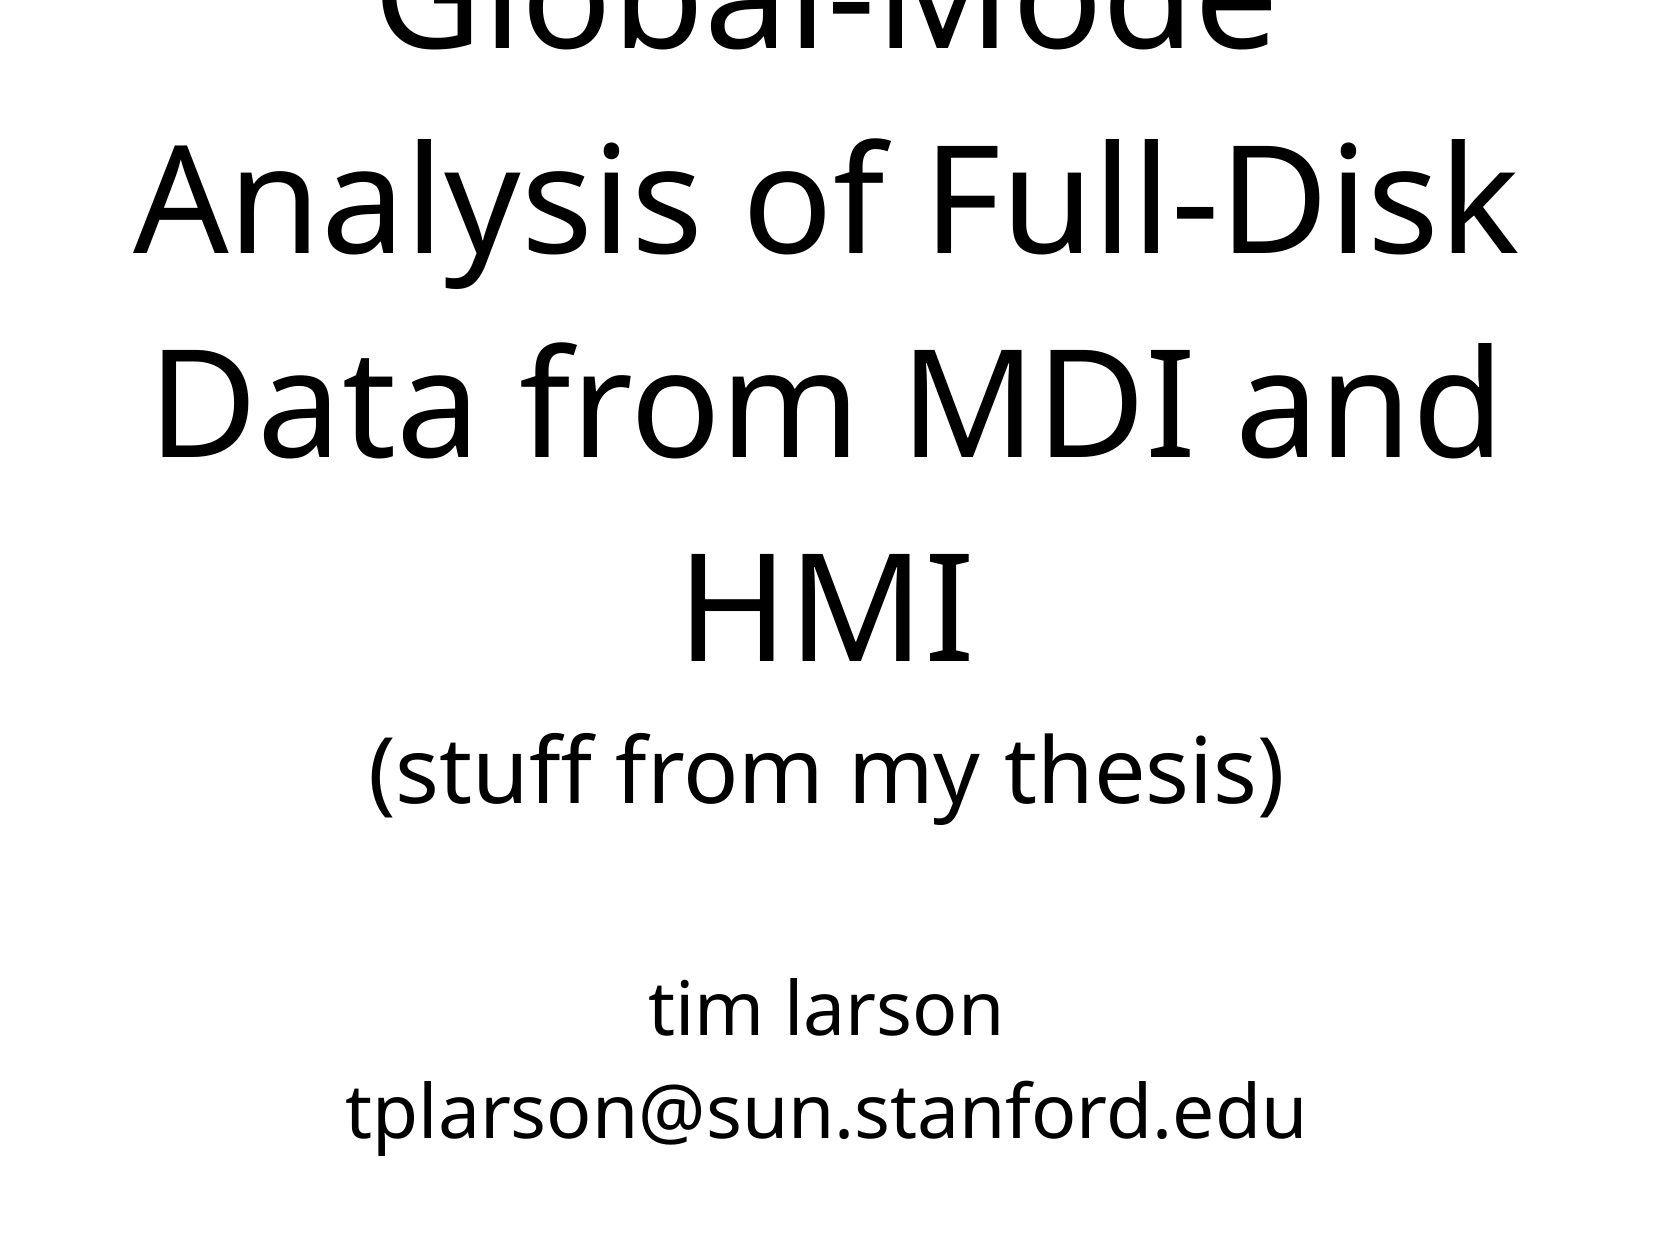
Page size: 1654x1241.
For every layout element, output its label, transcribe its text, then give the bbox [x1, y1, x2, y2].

title Global-Mode Analysis of Full-Disk Data from MDI and HMI (stuff from my thesis) tim larson tplarson@sun.stanford.edu [82, 37, 1571, 1216]
